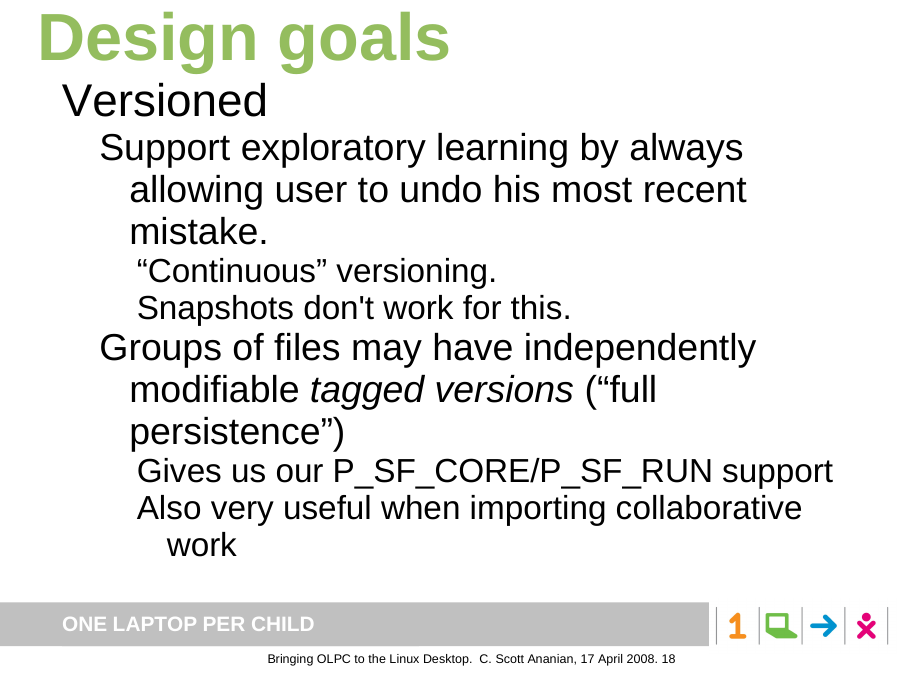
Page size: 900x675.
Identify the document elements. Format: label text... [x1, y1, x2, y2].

list Versioned Support exploratory learning by always allowing user to undo his most recent mistake. “Continuous” versioning. Snapshots don't work for this. Groups of files may have independently modifiable tagged versions (“full persistence”) Gives us our P_SF_CORE/P_SF_RUN support Also very useful when importing collaborative work [61, 75, 844, 675]
title Design goals [37, 0, 856, 225]
picture [844, 598, 897, 654]
